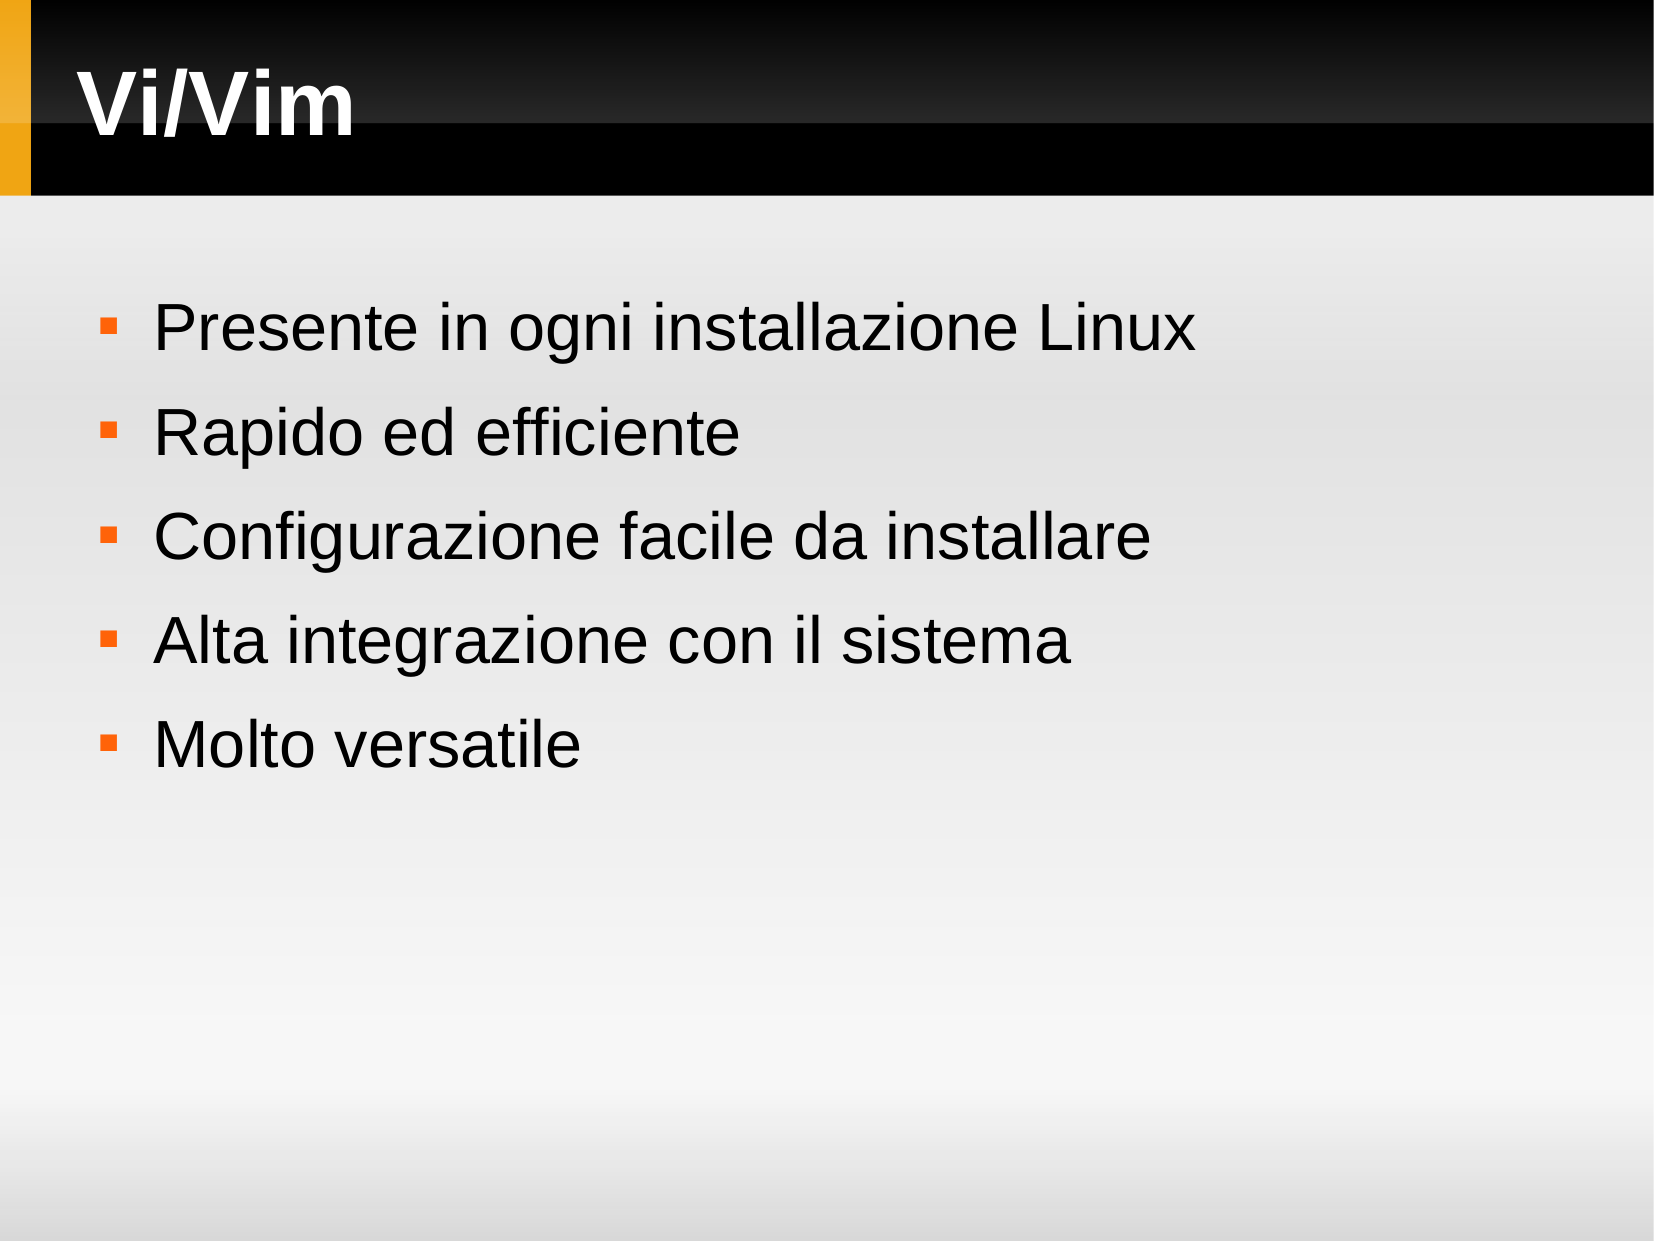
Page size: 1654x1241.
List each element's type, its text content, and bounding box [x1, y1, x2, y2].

list Presente in ogni installazione Linux Rapido ed efficiente Configurazione facile da installare Alta integrazione con il sistema Molto versatile [82, 290, 1571, 1094]
title Vi/Vim [76, 7, 1565, 200]
picture [0, 0, 1654, 1241]
